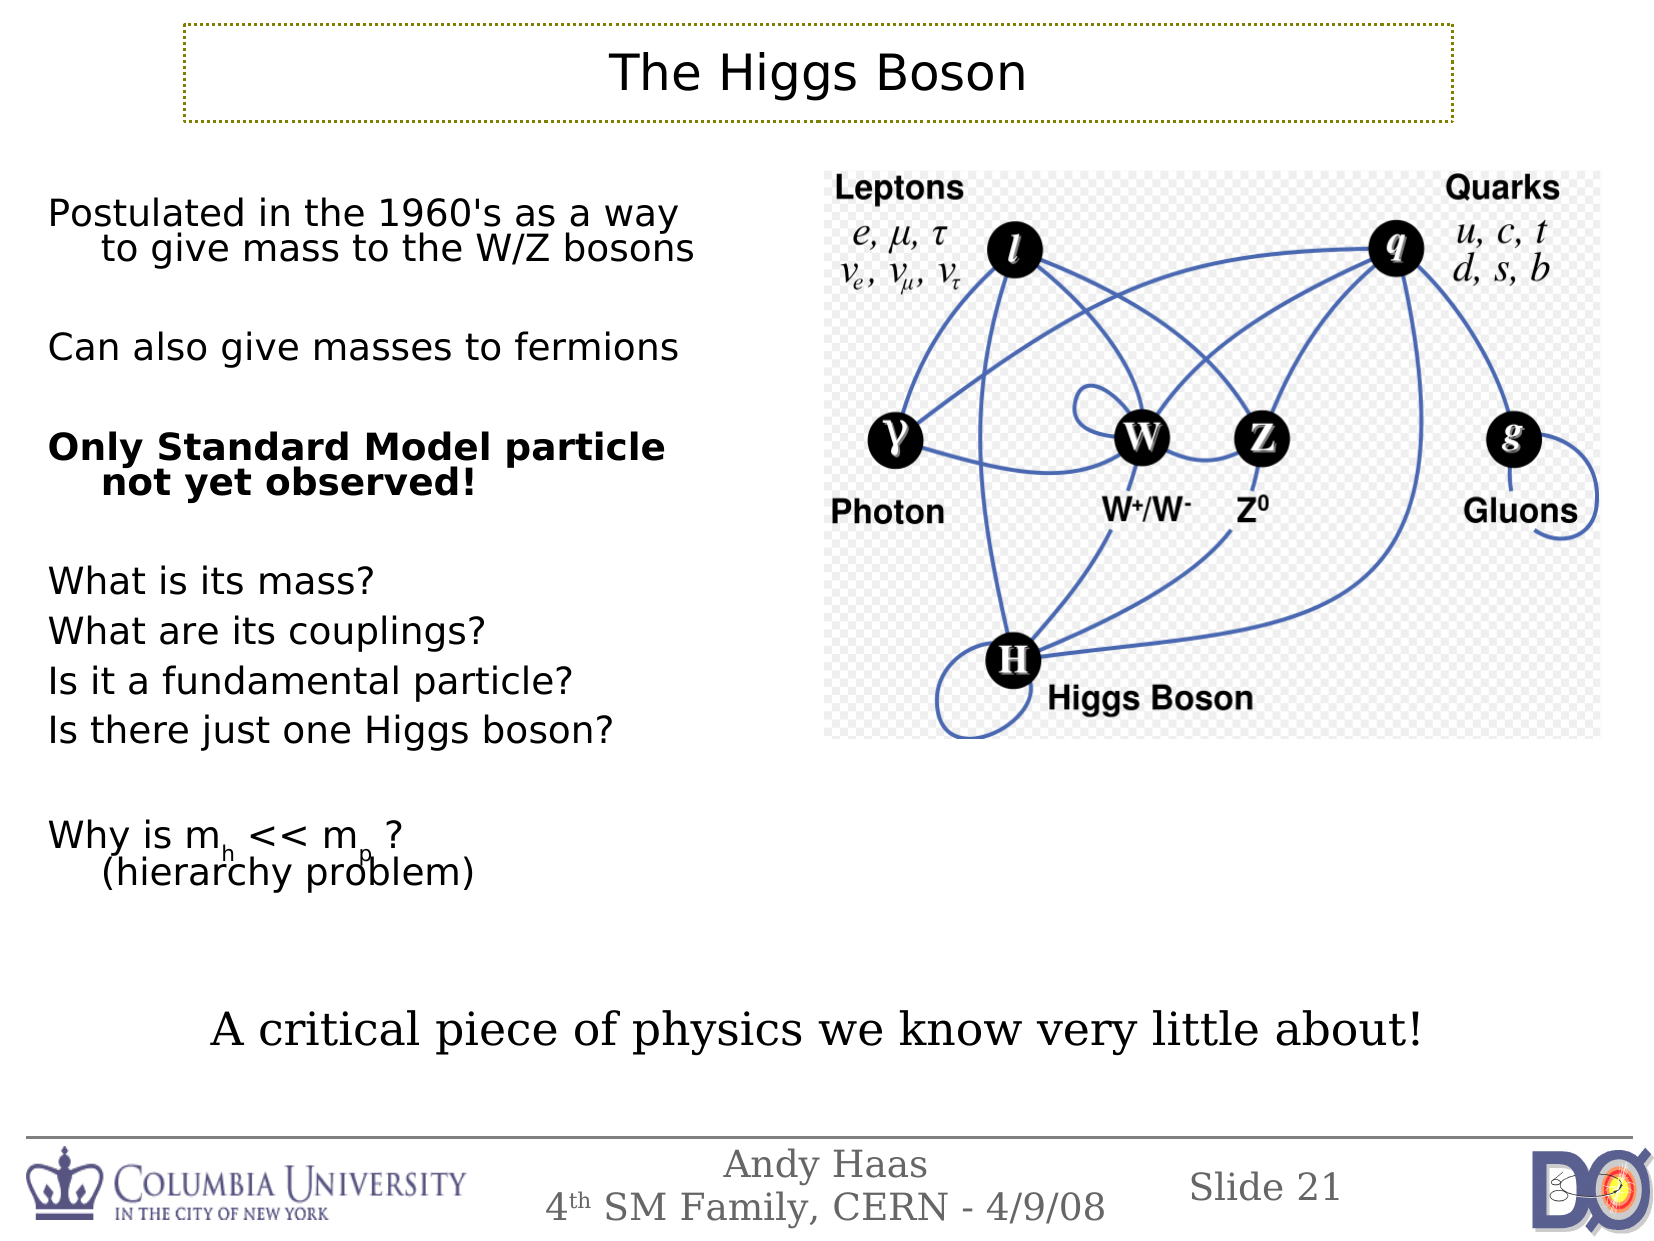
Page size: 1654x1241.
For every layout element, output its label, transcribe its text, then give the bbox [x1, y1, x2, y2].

picture [824, 170, 1602, 739]
list Postulated in the 1960's as a way to give mass to the W/Z bosons Can also give masses to fermions Only Standard Model particle not yet observed! What is its mass? What are its couplings? Is it a fundamental particle? Is there just one Higgs boson? Why is mh << mp ? (hierarchy problem) [30, 140, 723, 1125]
title The Higgs Boson [184, 24, 1453, 122]
text_box A critical piece of physics we know very little about! [210, 1002, 1426, 1057]
